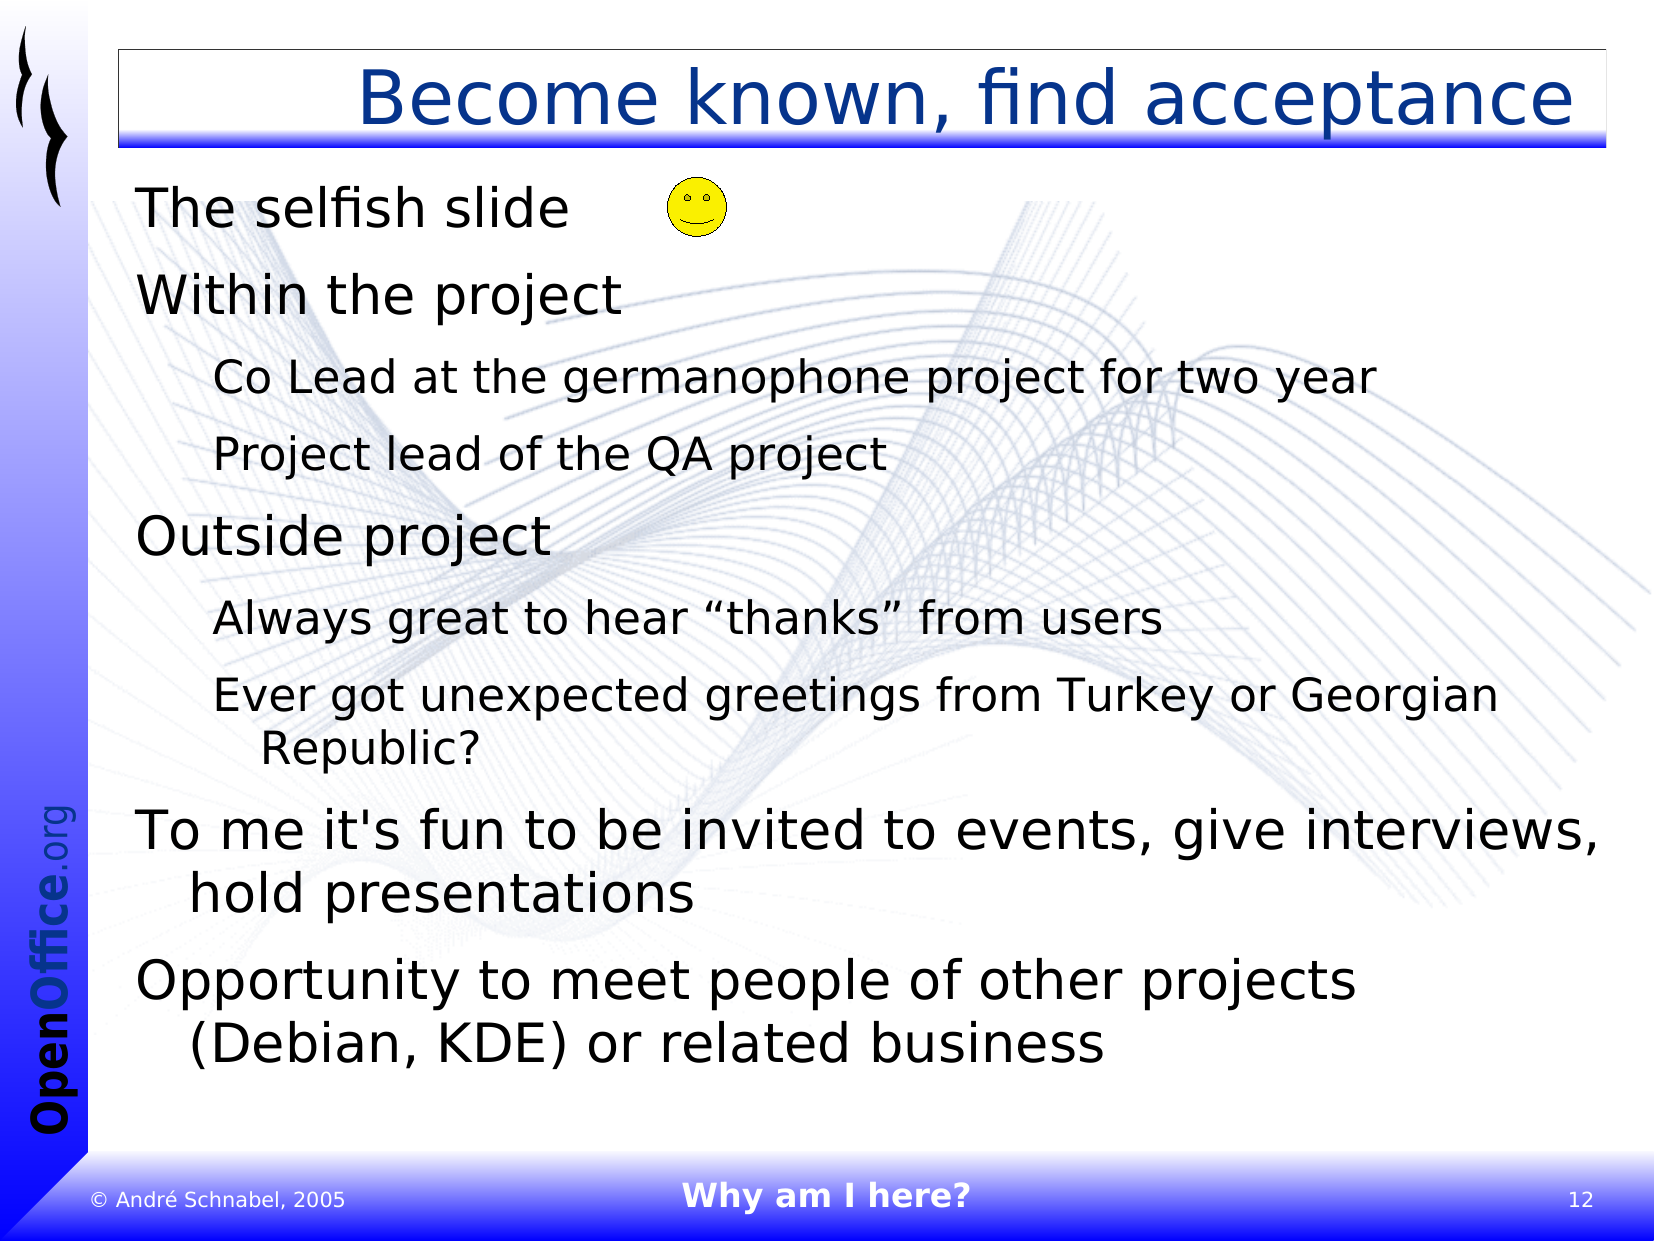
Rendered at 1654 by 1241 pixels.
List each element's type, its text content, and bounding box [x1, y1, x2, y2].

list The selfish slide Within the project Co Lead at the germanophone project for two year Project lead of the QA project Outside project Always great to hear “thanks” from users Ever got unexpected greetings from Turkey or Georgian Republic? To me it's fun to be invited to events, give interviews, hold presentations Opportunity to meet people of other projects (Debian, KDE) or related business [118, 177, 1607, 1109]
title Become known, find acceptance [118, 49, 1607, 148]
text_box [667, 177, 727, 237]
